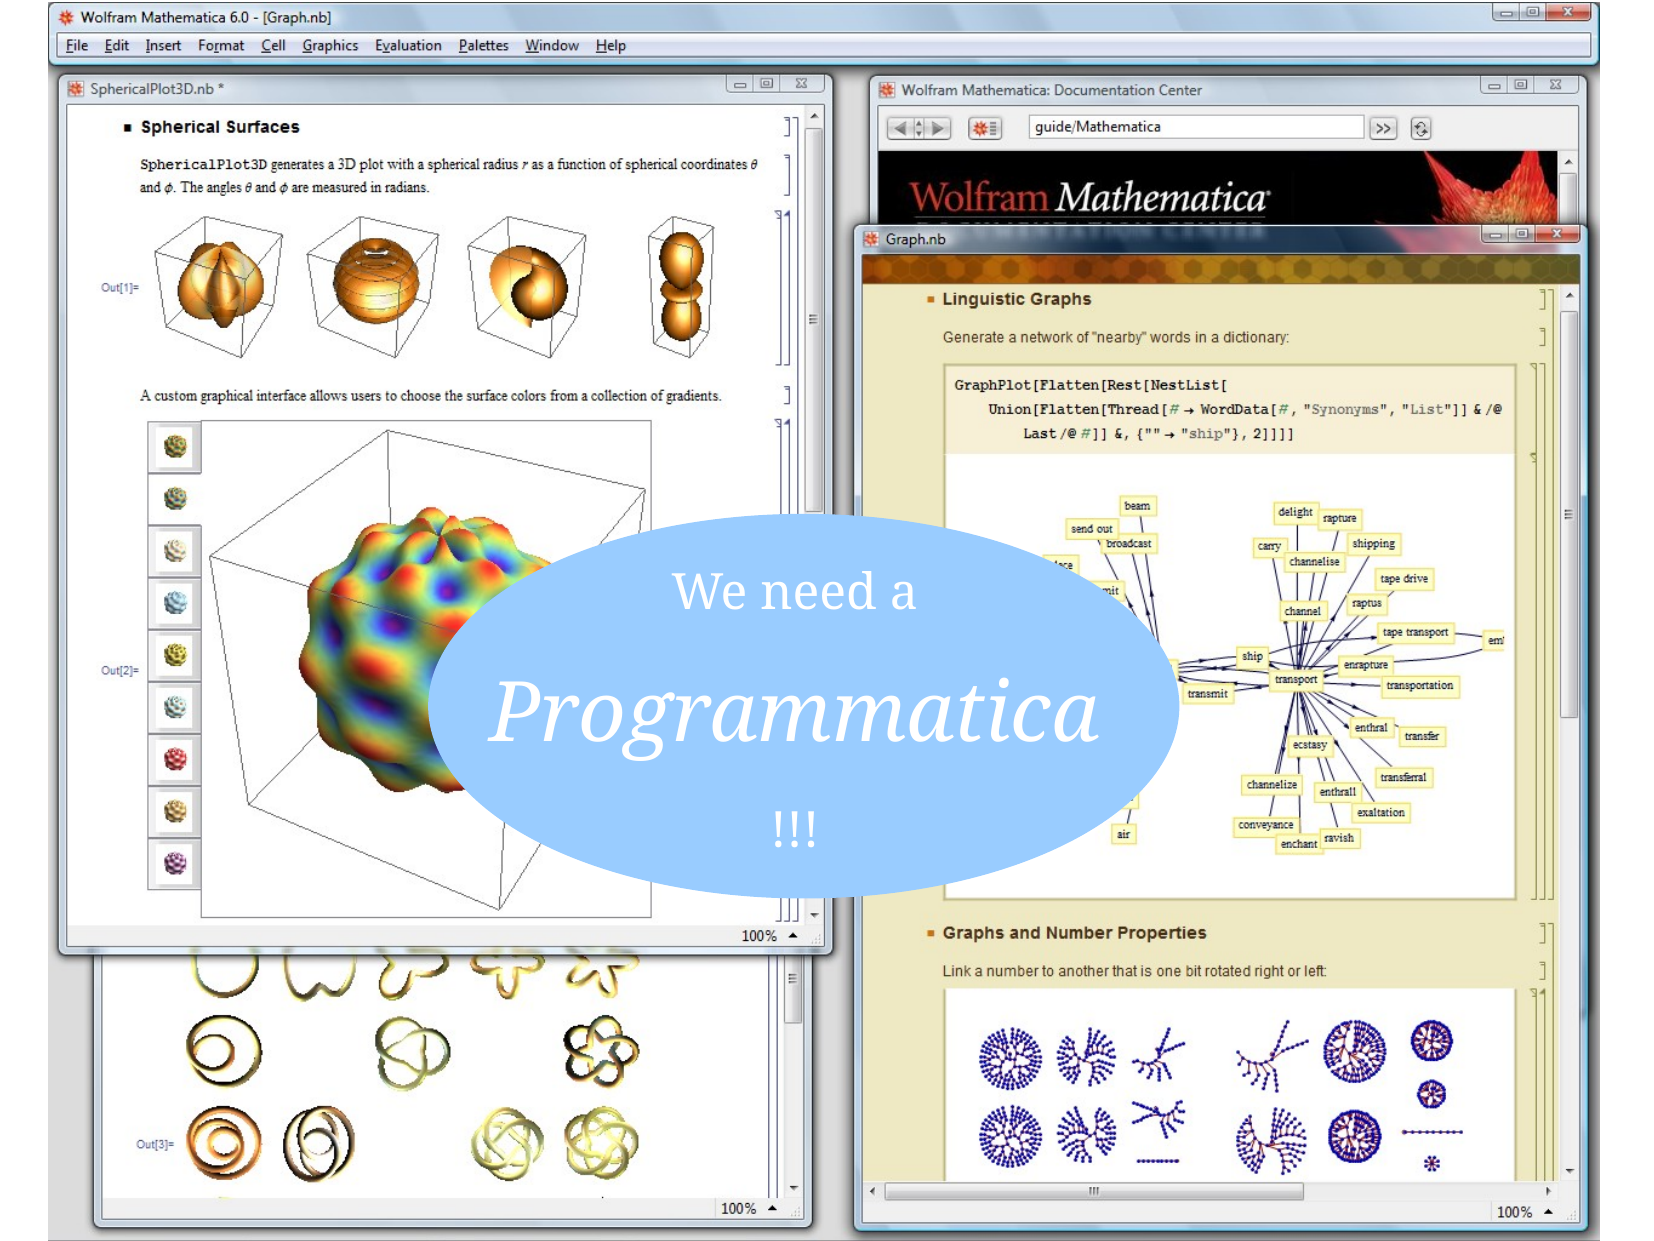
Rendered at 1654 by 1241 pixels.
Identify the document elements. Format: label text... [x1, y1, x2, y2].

text_box [1169, 661, 1180, 752]
text_box [600, 868, 1007, 899]
text_box We need a Programmatica !!! [420, 548, 1169, 868]
text_box [590, 513, 1018, 548]
picture [48, 2, 1600, 1241]
